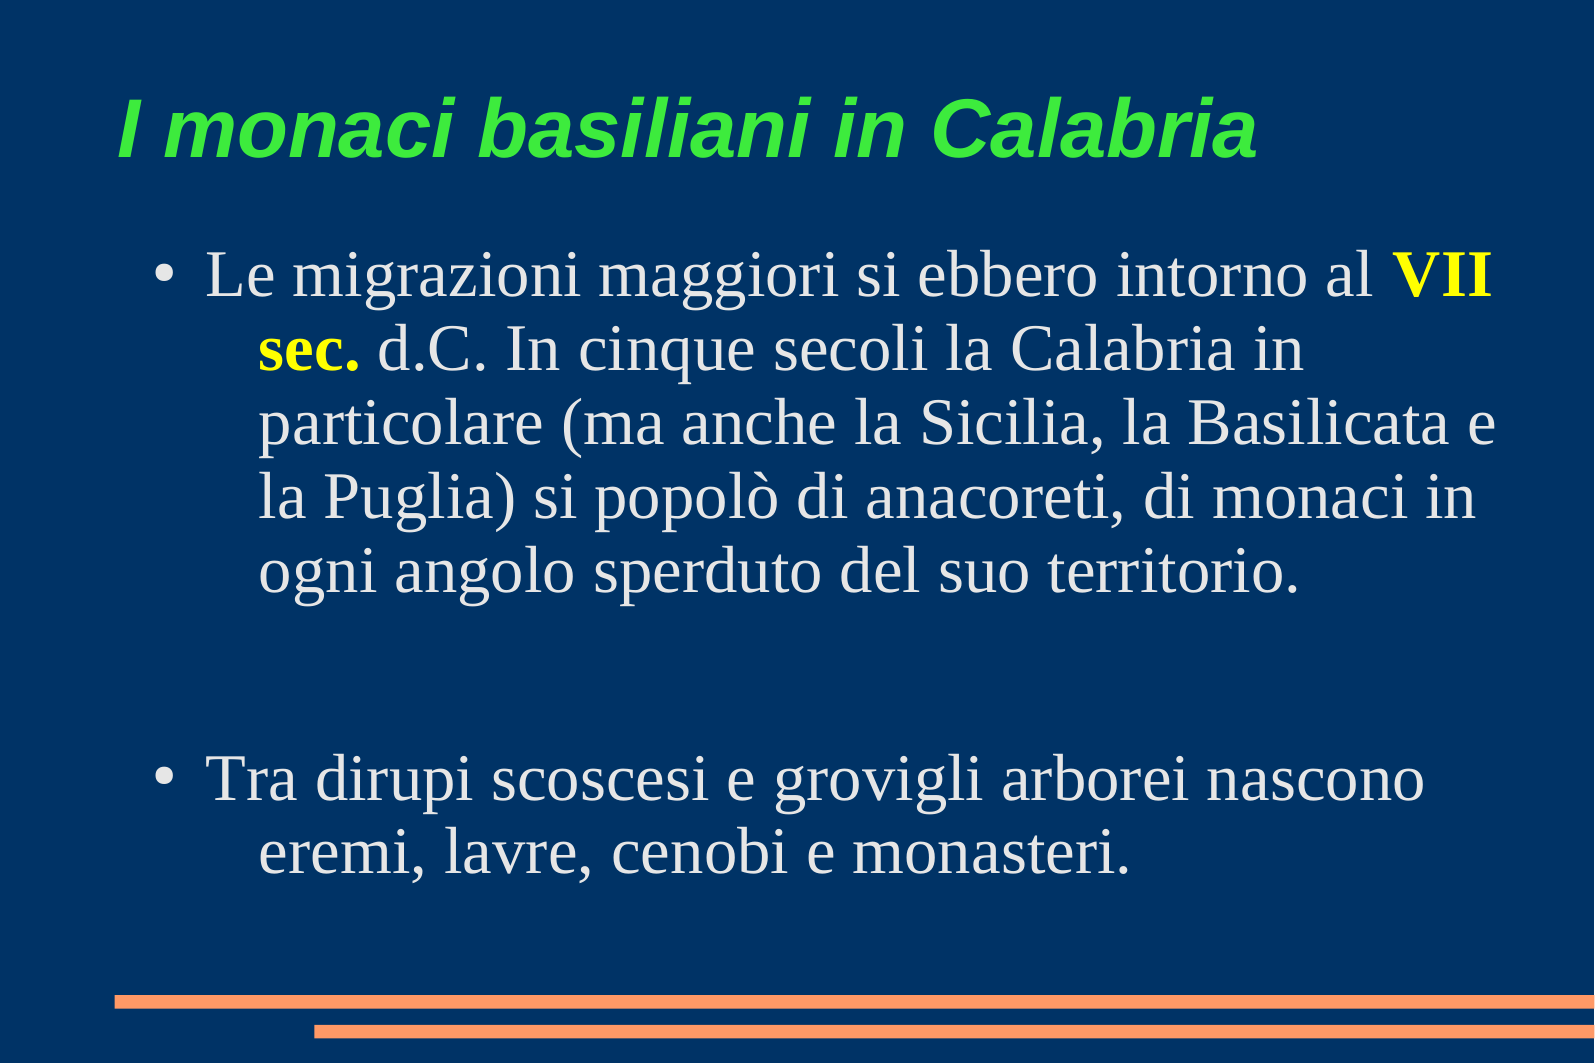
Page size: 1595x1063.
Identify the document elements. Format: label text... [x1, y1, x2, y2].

title I monaci basiliani in Calabria [117, 39, 1479, 218]
list Le migrazioni maggiori si ebbero intorno al VII sec. d.C. In cinque secoli la Calabria in particolare (ma anche la Sicilia, la Basilicata e la Puglia) si popolò di anacoreti, di monaci in ogni angolo sperduto del suo territorio. Tra dirupi scoscesi e grovigli arborei nascono eremi, lavre, cenobi e monasteri. [117, 237, 1505, 932]
